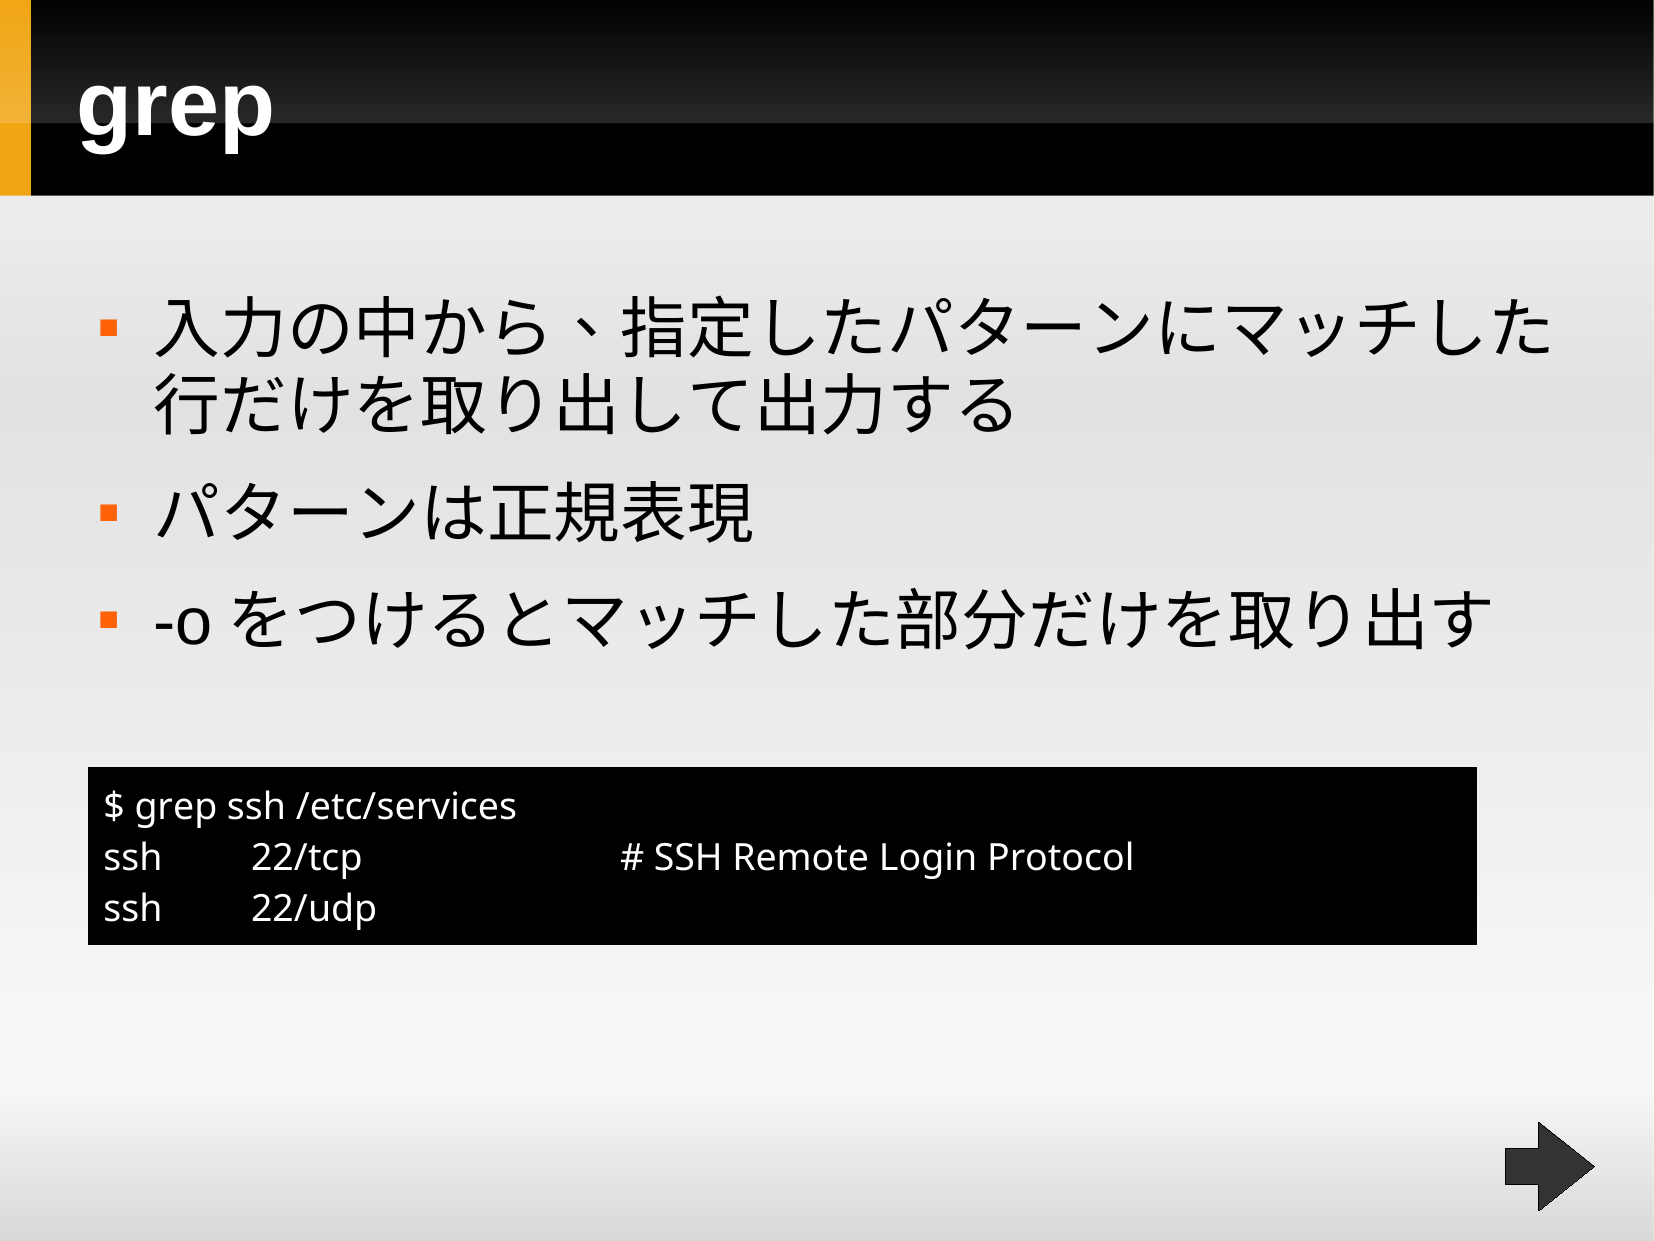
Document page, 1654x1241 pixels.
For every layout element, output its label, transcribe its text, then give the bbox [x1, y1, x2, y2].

picture [0, 0, 1654, 1241]
text_box [1505, 1122, 1595, 1211]
list 入力の中から、指定したパターンにマッチした行だけを取り出して出力する パターンは正規表現 -oをつけるとマッチした部分だけを取り出す [82, 290, 1571, 709]
title grep [76, 7, 1565, 200]
text_box $ grep ssh /etc/services ssh 22/tcp # SSH Remote Login Protocol ssh 22/udp [88, 767, 1477, 945]
